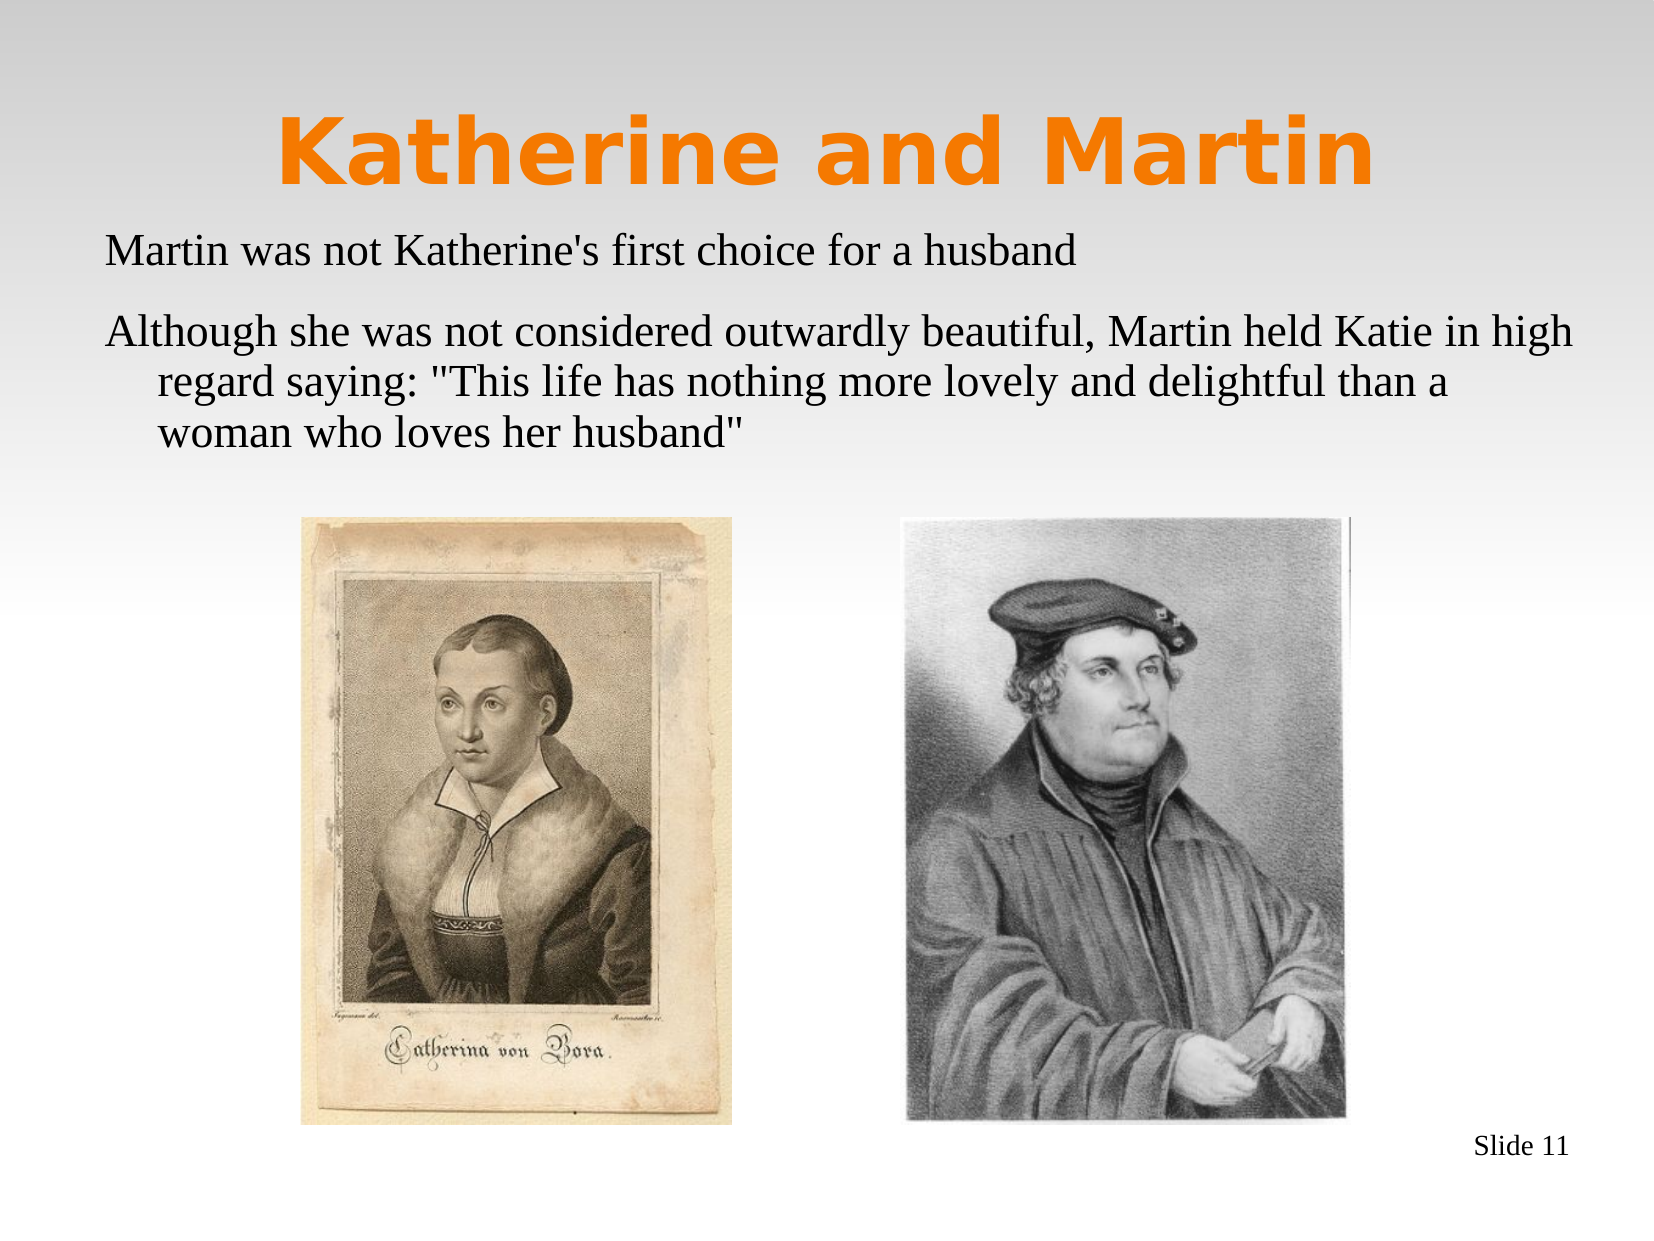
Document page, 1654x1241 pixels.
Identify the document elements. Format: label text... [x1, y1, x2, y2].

list Martin was not Katherine's first choice for a husband Although she was not considered outwardly beautiful, Martin held Katie in high regard saying: "This life has nothing more lovely and delightful than a woman who loves her husband" [86, 225, 1576, 498]
picture [300, 517, 732, 1126]
title Katherine and Martin [82, 49, 1571, 257]
picture [900, 517, 1351, 1126]
